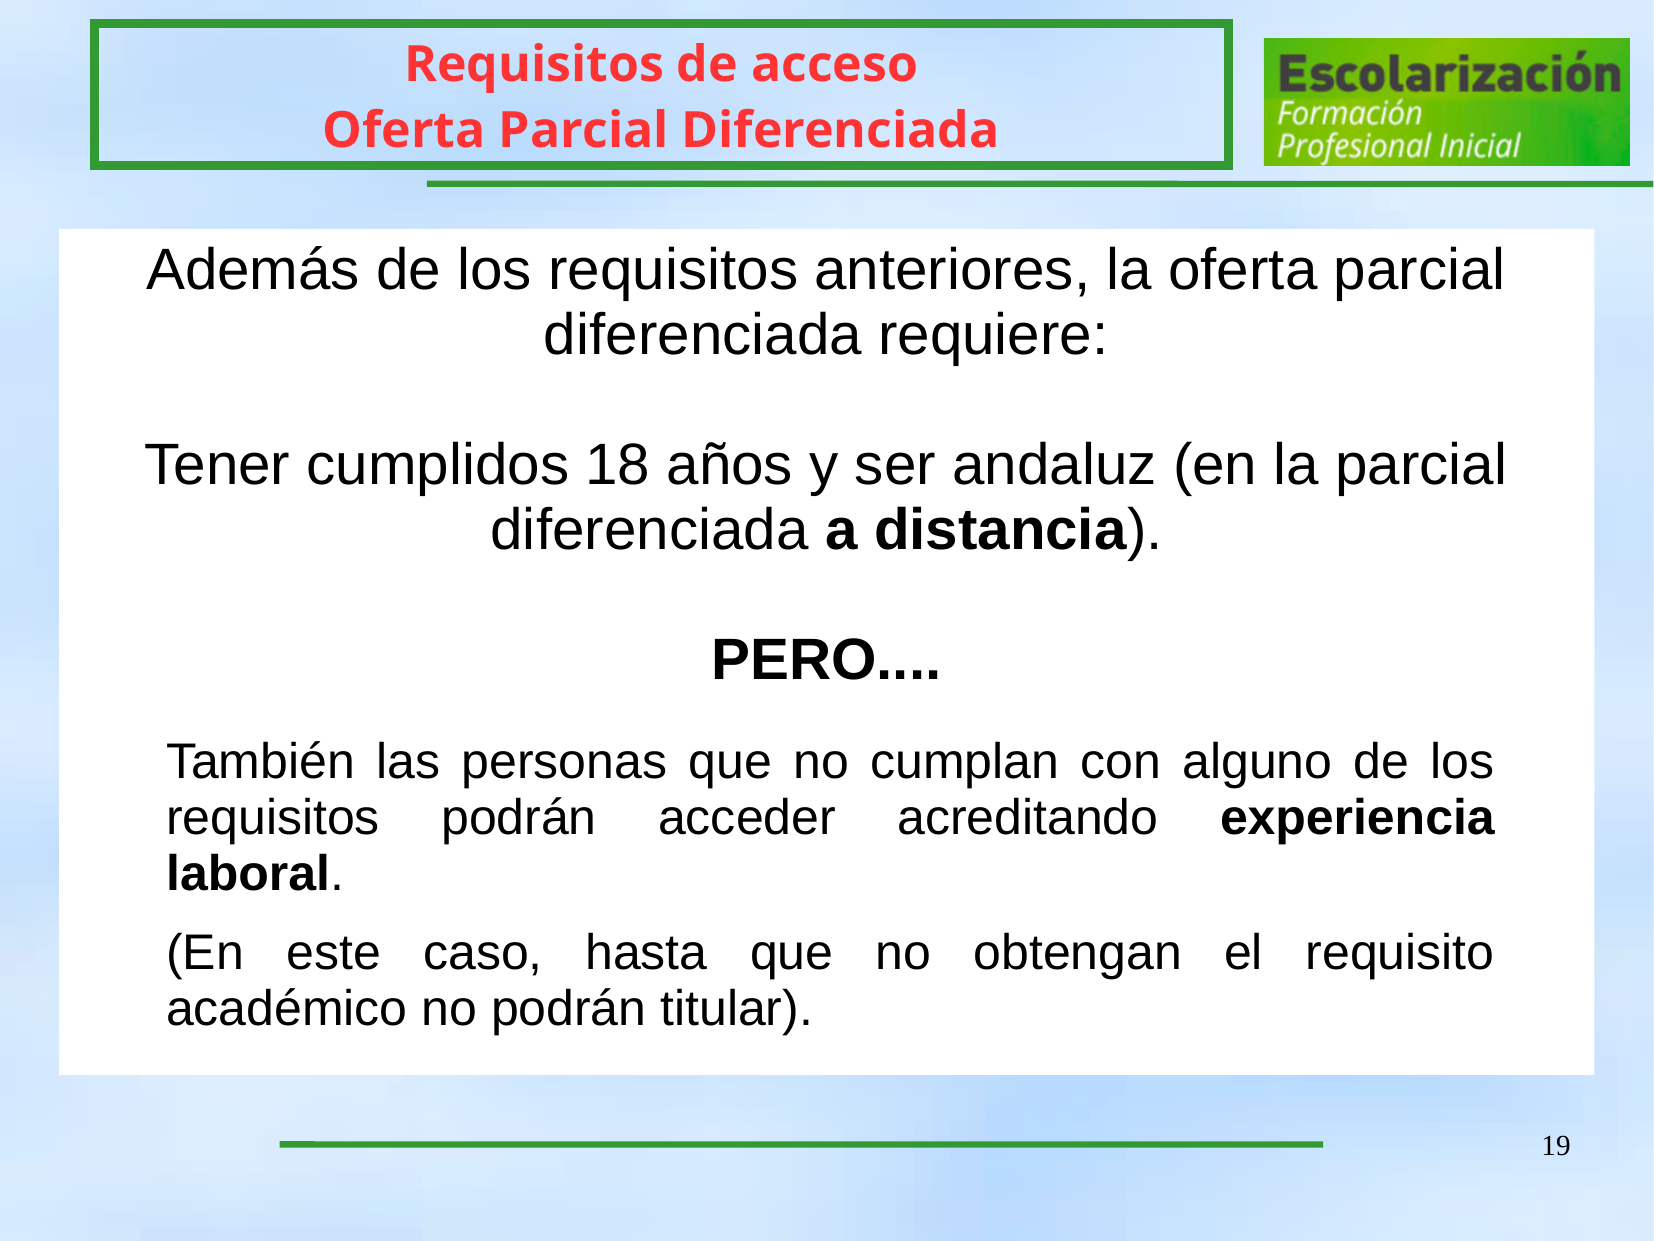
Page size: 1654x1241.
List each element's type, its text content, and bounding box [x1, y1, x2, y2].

picture [0, 0, 1654, 1241]
text_box Además de los requisitos anteriores, la oferta parcial diferenciada requiere: Tener cumplidos 18 años y ser andaluz (en la parcial diferenciada a distancia). PERO.... [59, 228, 1595, 1075]
text_box También las personas que no cumplan con alguno de los requisitos podrán acceder acreditando experiencia laboral. (En este caso, hasta que no obtengan el requisito académico no podrán titular). [151, 725, 1510, 1047]
text_box Requisitos de acceso Oferta Parcial Diferenciada [94, 23, 1229, 166]
